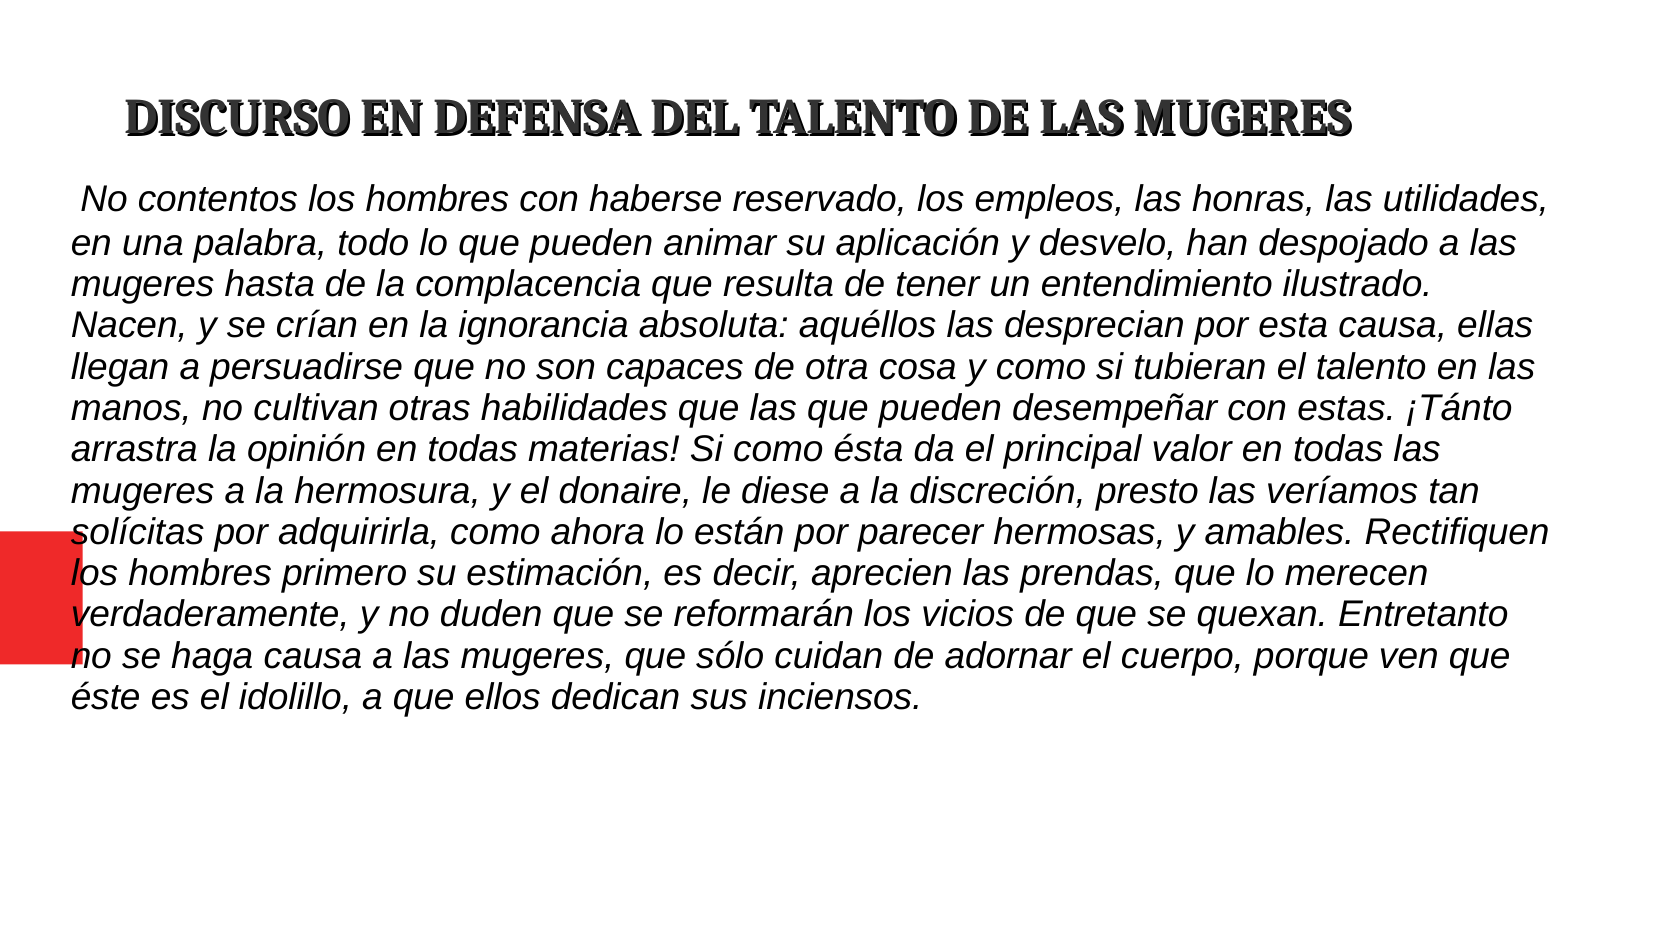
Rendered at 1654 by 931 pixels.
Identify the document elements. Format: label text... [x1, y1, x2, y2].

title DISCURSO EN DEFENSA DEL TALENTO DE LAS MUGERES [47, 47, 1406, 188]
list No contentos los hombres con haberse reservado, los empleos, las honras, las utilidades, en una palabra, todo lo que pueden animar su aplicación y desvelo, han despojado a las mugeres hasta de la complacencia que resulta de tener un entendimiento ilustrado. Nacen, y se crían en la ignorancia absoluta: aquéllos las desprecian por esta causa, ellas llegan a persuadirse que no son capaces de otra cosa y como si tubieran el talento en las manos, no cultivan otras habilidades que las que pueden desempeñar con estas. ¡Tánto arrastra la opinión en todas materias! Si como ésta da el principal valor en todas las mugeres a la hermosura, y el donaire, le diese a la discreción, presto las veríamos tan solícitas por adquirirla, como ahora lo están por parecer hermosas, y amables. Rectifiquen los hombres primero su estimación, es decir, aprecien las prendas, que lo merecen verdaderamente, y no duden que se reformarán los vicios de que se quexan. Entretanto no se haga causa a las mugeres, que sólo cuidan de adornar el cuerpo, porque ven que éste es el idolillo, a que ellos dedican sus inciensos. [70, 171, 1559, 763]
